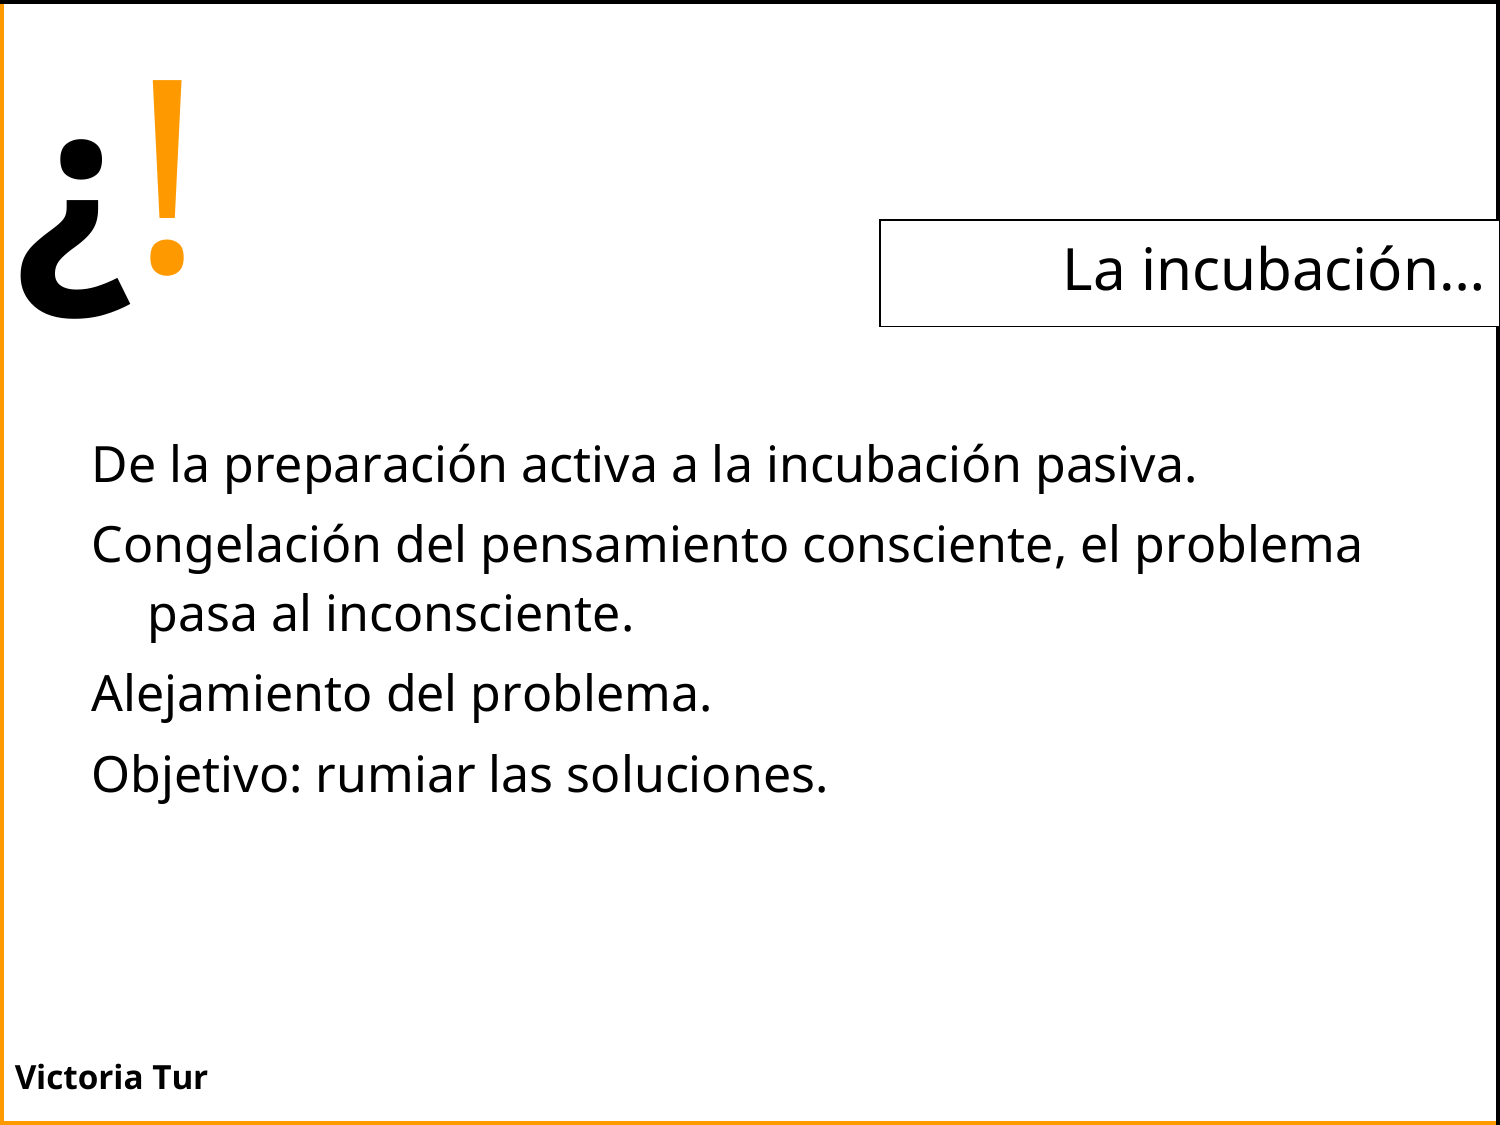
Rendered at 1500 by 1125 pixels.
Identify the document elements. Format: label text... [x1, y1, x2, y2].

list De la preparación activa a la incubación pasiva. Congelación del pensamiento consciente, el problema pasa al inconsciente. Alejamiento del problema. Objetivo: rumiar las soluciones. [76, 420, 1427, 998]
title La incubación… [879, 219, 1500, 327]
